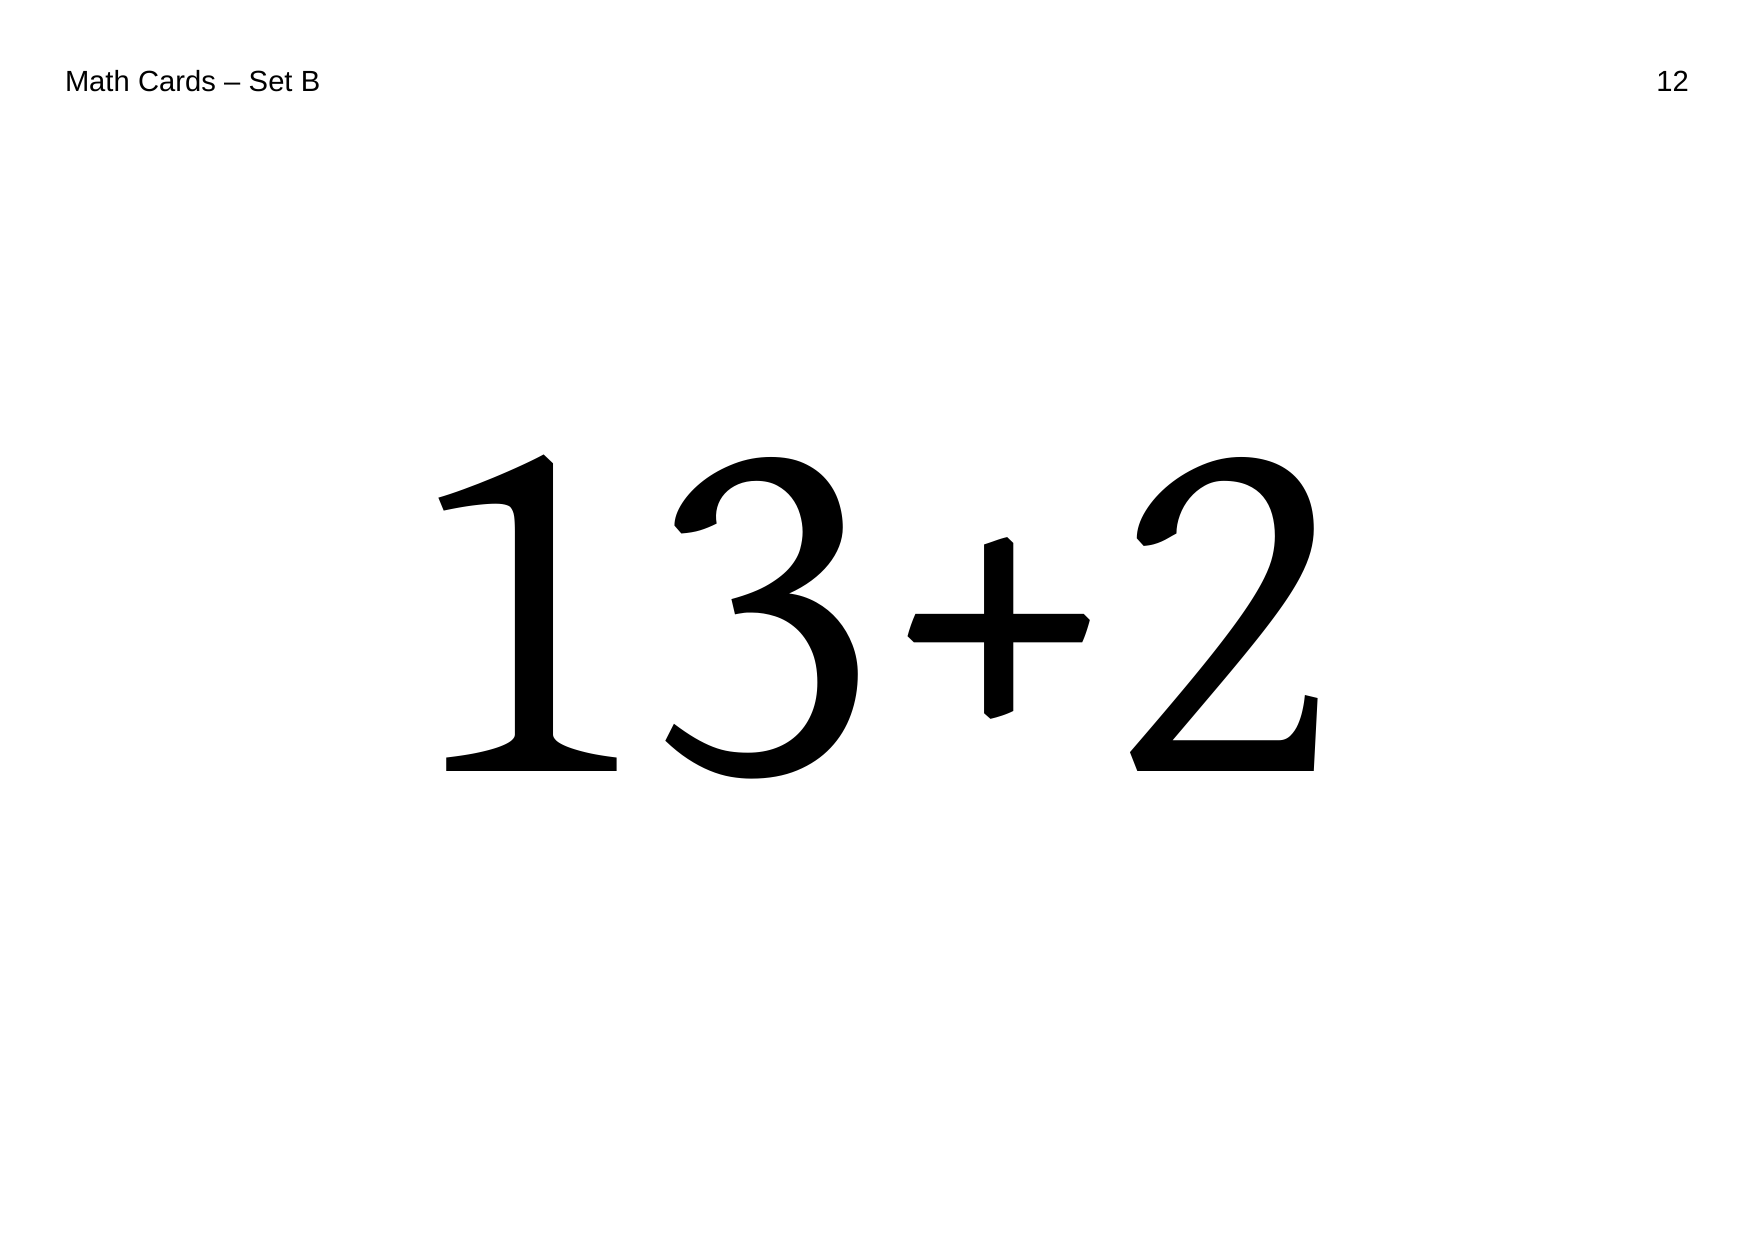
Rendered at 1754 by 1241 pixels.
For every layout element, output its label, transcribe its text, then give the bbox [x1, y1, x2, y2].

text_box Math Cards – Set B [59, 59, 328, 104]
text_box 13+2 [397, 318, 1357, 922]
text_box 12 [1650, 59, 1695, 104]
